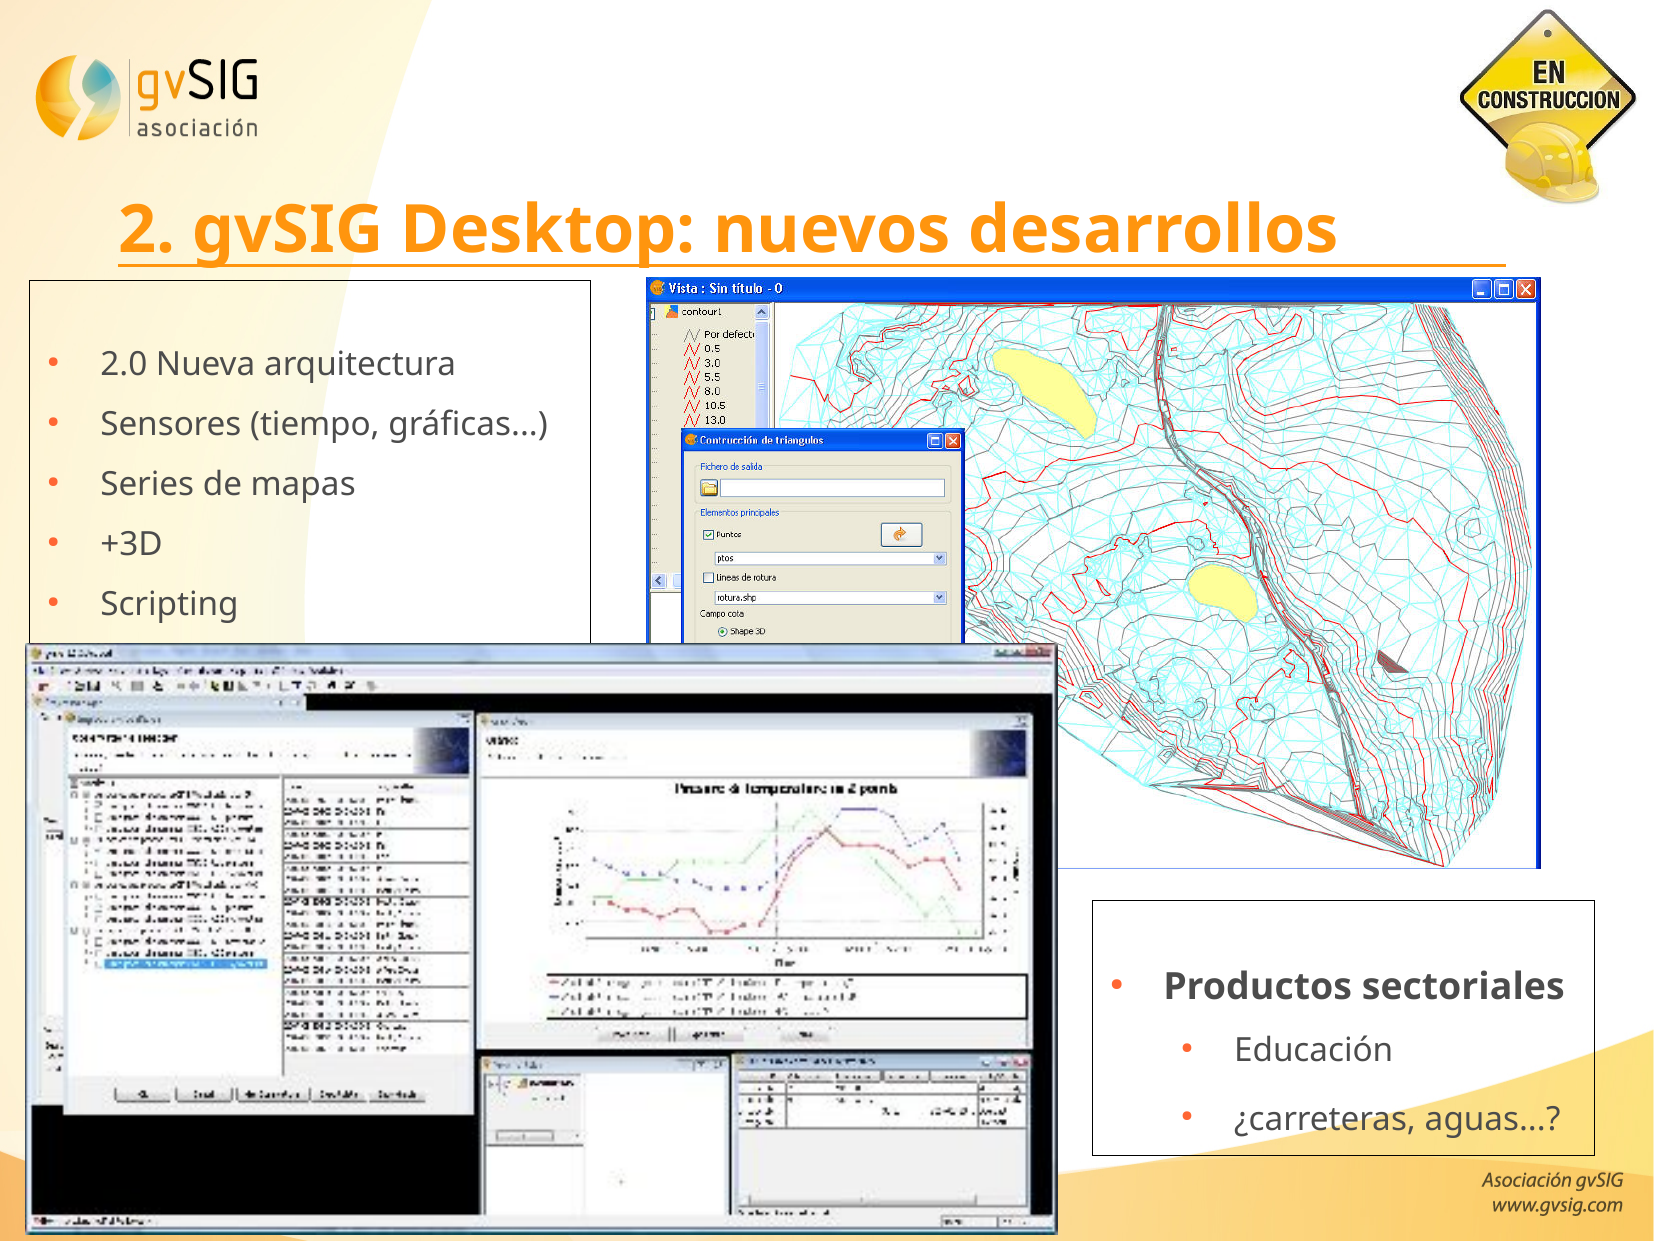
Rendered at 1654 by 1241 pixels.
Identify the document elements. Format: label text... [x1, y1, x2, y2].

list 2.0 Nueva arquitectura Sensores (tiempo, gráficas...) Series de mapas +3D Scripting ... [29, 280, 591, 638]
picture [0, 0, 1654, 1241]
list Productos sectoriales Educación ¿carreteras, aguas...? [1092, 900, 1595, 1156]
title 2. gvSIG Desktop: nuevos desarrollos [118, 177, 1607, 276]
